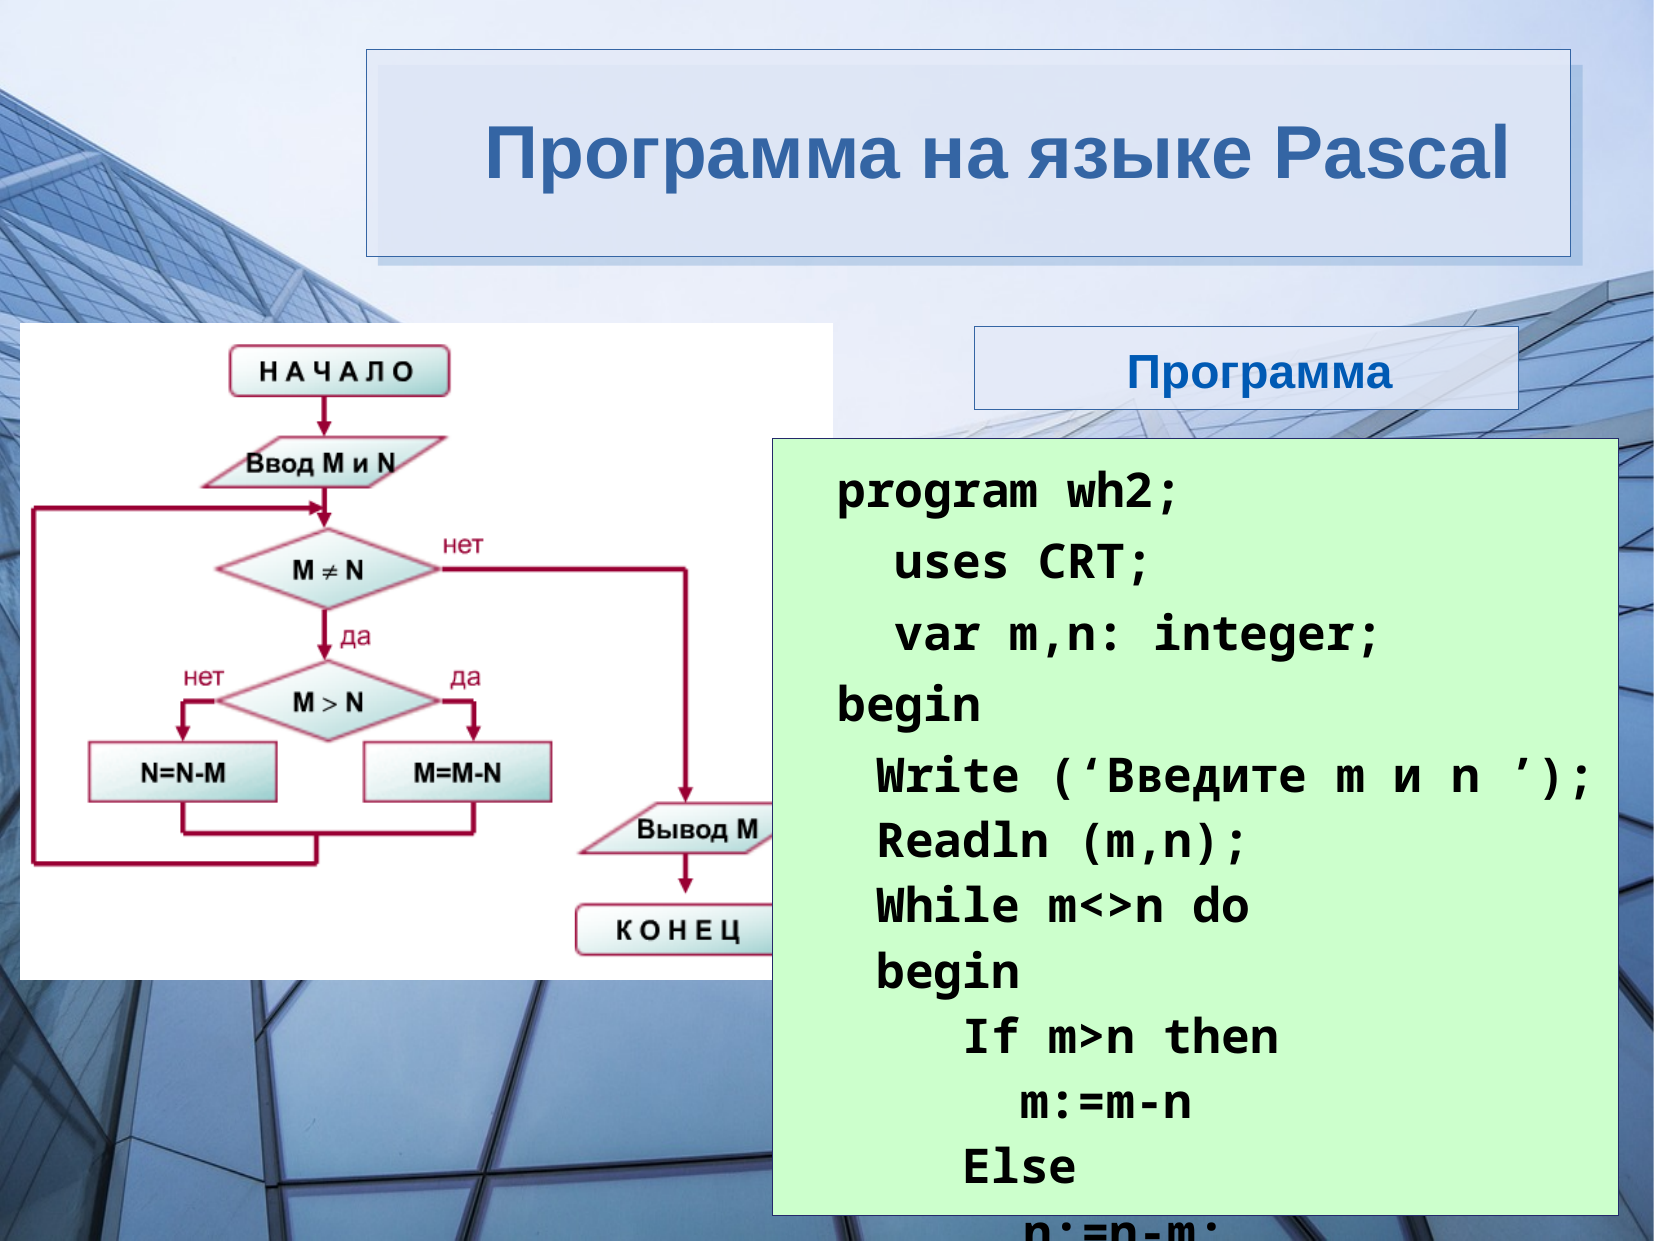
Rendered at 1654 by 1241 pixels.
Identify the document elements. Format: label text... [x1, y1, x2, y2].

text_box [377, 64, 1583, 266]
picture [0, 0, 1654, 1241]
text_box program wh2; uses CRT; var m,n: integer; begin Write (‘Введите m и n ’); Readln (m,n); While m<>n do begin If m>n then m:=m-n Else n:=n-m; end; writeln (‘НОД=',m); end. [772, 438, 1619, 1216]
picture [1174, 1228, 1178, 1241]
title Программа на языке Pascal [366, 49, 1571, 257]
picture [1033, 1228, 1042, 1241]
picture [1119, 1228, 1128, 1241]
picture [1184, 1228, 1188, 1241]
text_box Программа [974, 326, 1519, 410]
